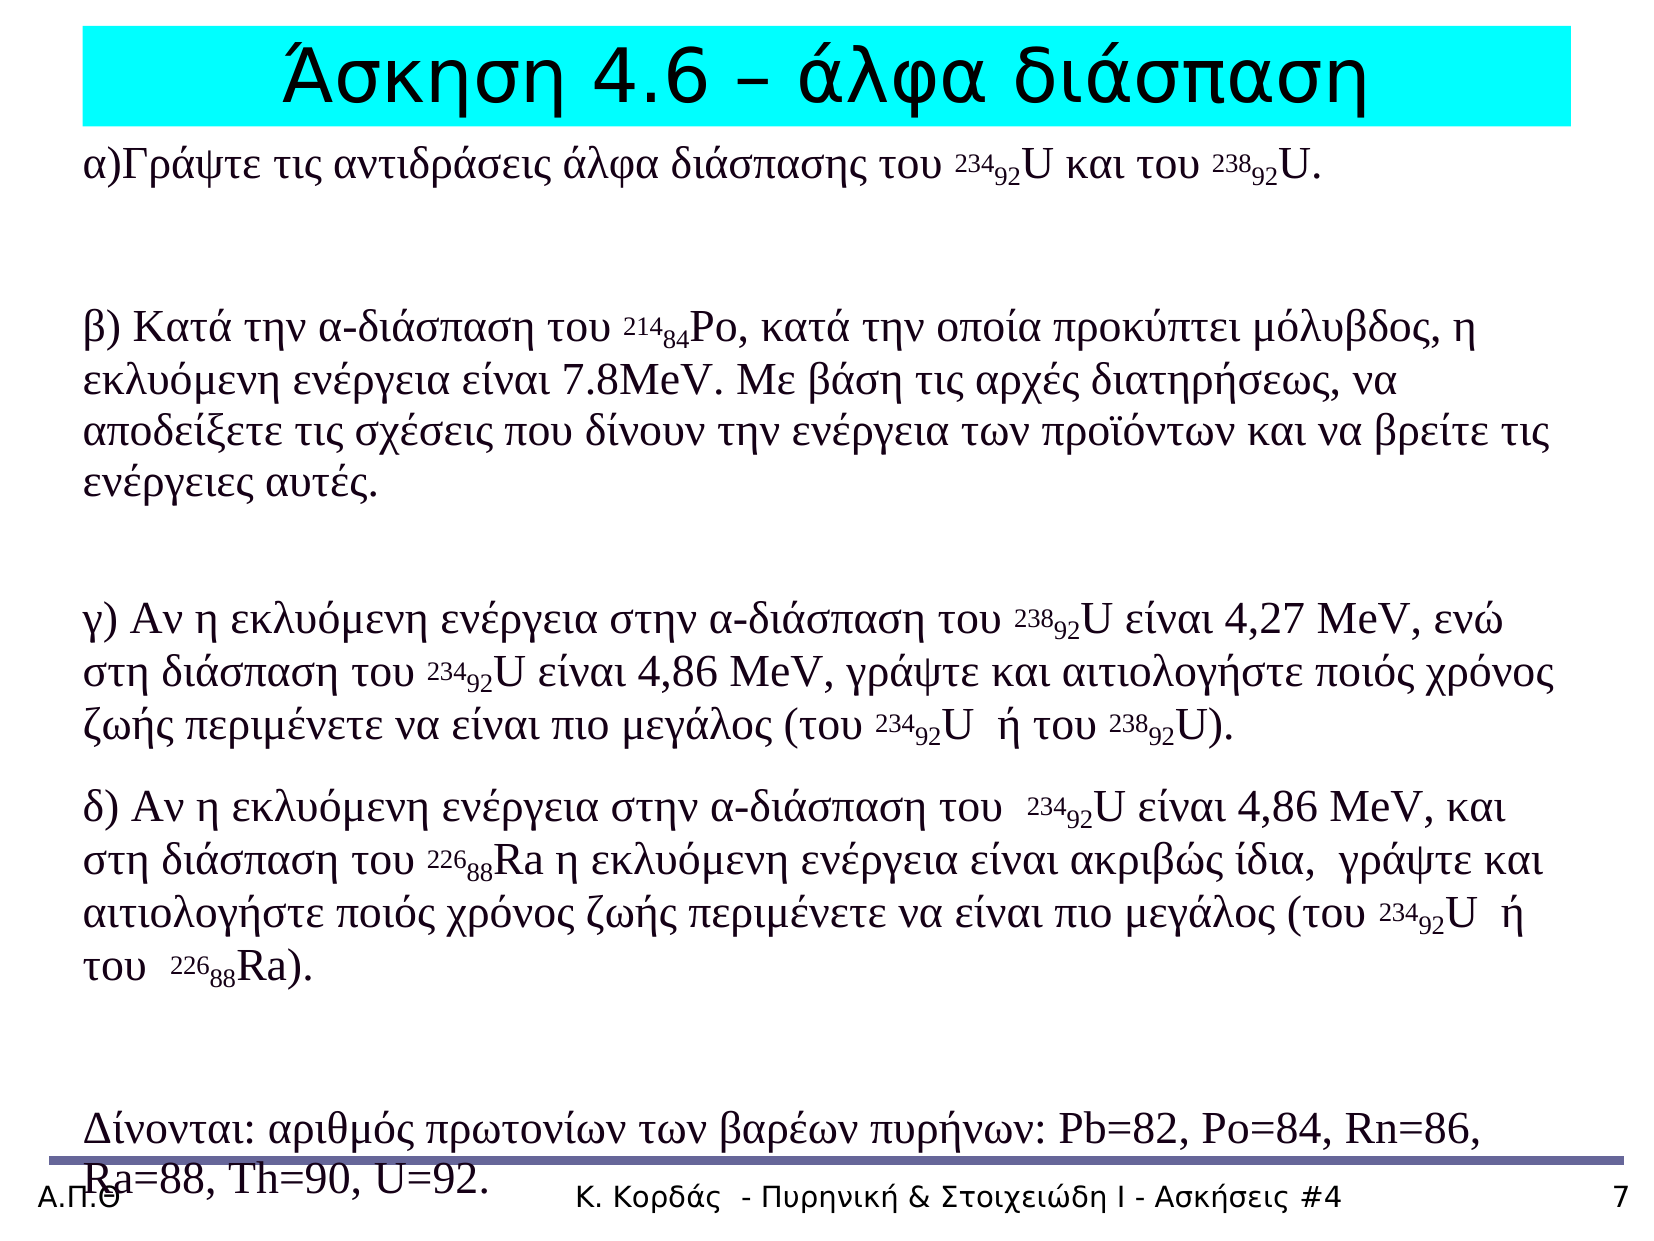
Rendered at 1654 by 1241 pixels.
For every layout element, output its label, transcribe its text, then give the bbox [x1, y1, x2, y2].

title Άσκηση 4.6 – άλφα διάσπαση [82, 25, 1571, 127]
list α)Γράψτε τις αντιδράσεις άλφα διάσπασης του 23492U και του 23892U. β) Κατά την α-διάσπαση του 21484Po, κατά την οποία προκύπτει μόλυβδος, η εκλυόμενη ενέργεια είναι 7.8MeV. Με βάση τις αρχές διατηρήσεως, να αποδείξετε τις σχέσεις που δίνουν την ενέργεια των προϊόντων και να βρείτε τις ενέργειες αυτές. γ) Αν η εκλυόμενη ενέργεια στην α-διάσπαση του 23892U είναι 4,27 MeV, ενώ στη διάσπαση του 23492U είναι 4,86 MeV, γράψτε και αιτιολογήστε ποιός χρόνος ζωής περιμένετε να είναι πιο μεγάλος (του 23492U ή του 23892U). δ) Αν η εκλυόμενη ενέργεια στην α-διάσπαση του 23492U είναι 4,86 MeV, και στη διάσπαση του 22688Ra η εκλυόμενη ενέργεια είναι ακριβώς ίδια, γράψτε και αιτιολογήστε ποιός χρόνος ζωής περιμένετε να είναι πιο μεγάλος (του 23492U ή του 22688Ra). Δίνονται: αριθμός πρωτονίων των βαρέων πυρήνων: Pb=82, Po=84, Rn=86, Ra=88, Th=90, U=92. [82, 138, 1571, 1152]
